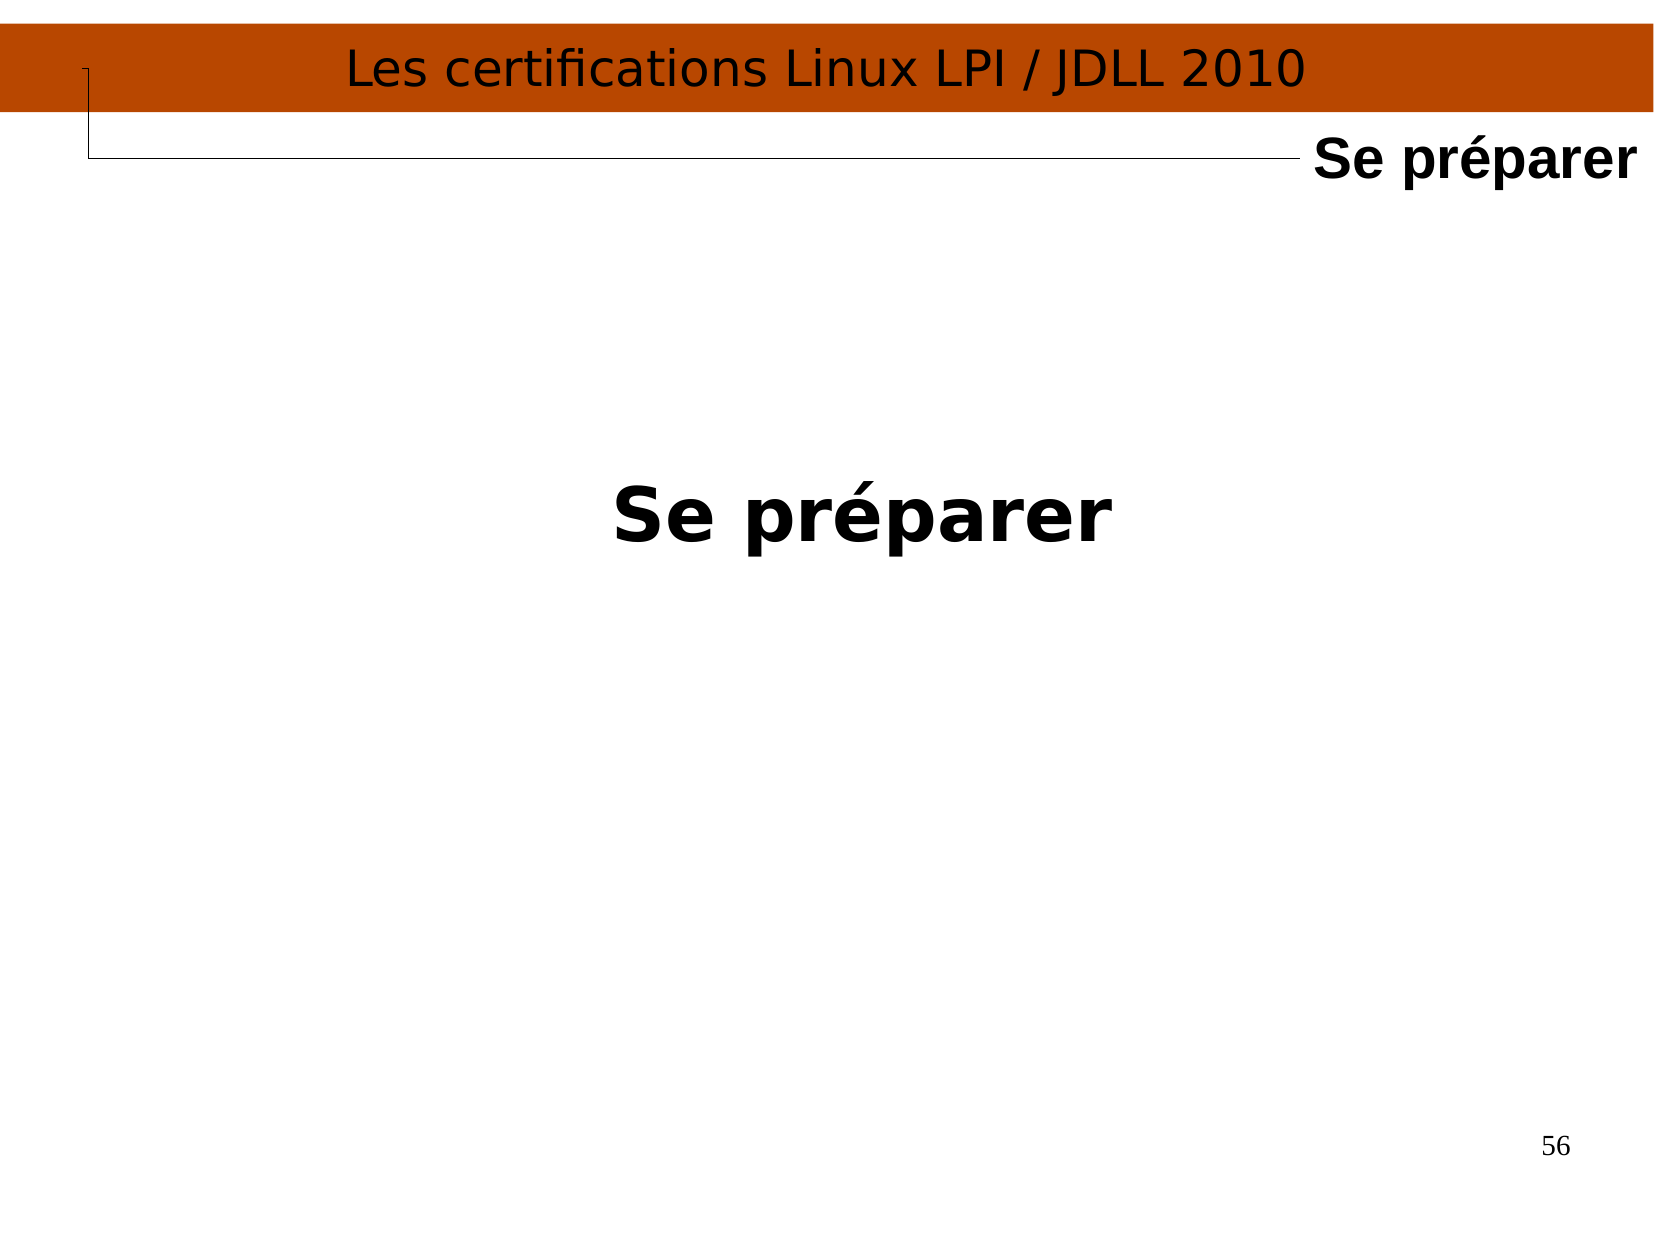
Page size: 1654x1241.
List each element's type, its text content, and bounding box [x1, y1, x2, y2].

title Les certifications Linux LPI / JDLL 2010 [82, 39, 1571, 99]
list Se préparer [82, 472, 1571, 1047]
text_box [0, 23, 1654, 113]
text_box Se préparer [1299, 118, 1654, 198]
